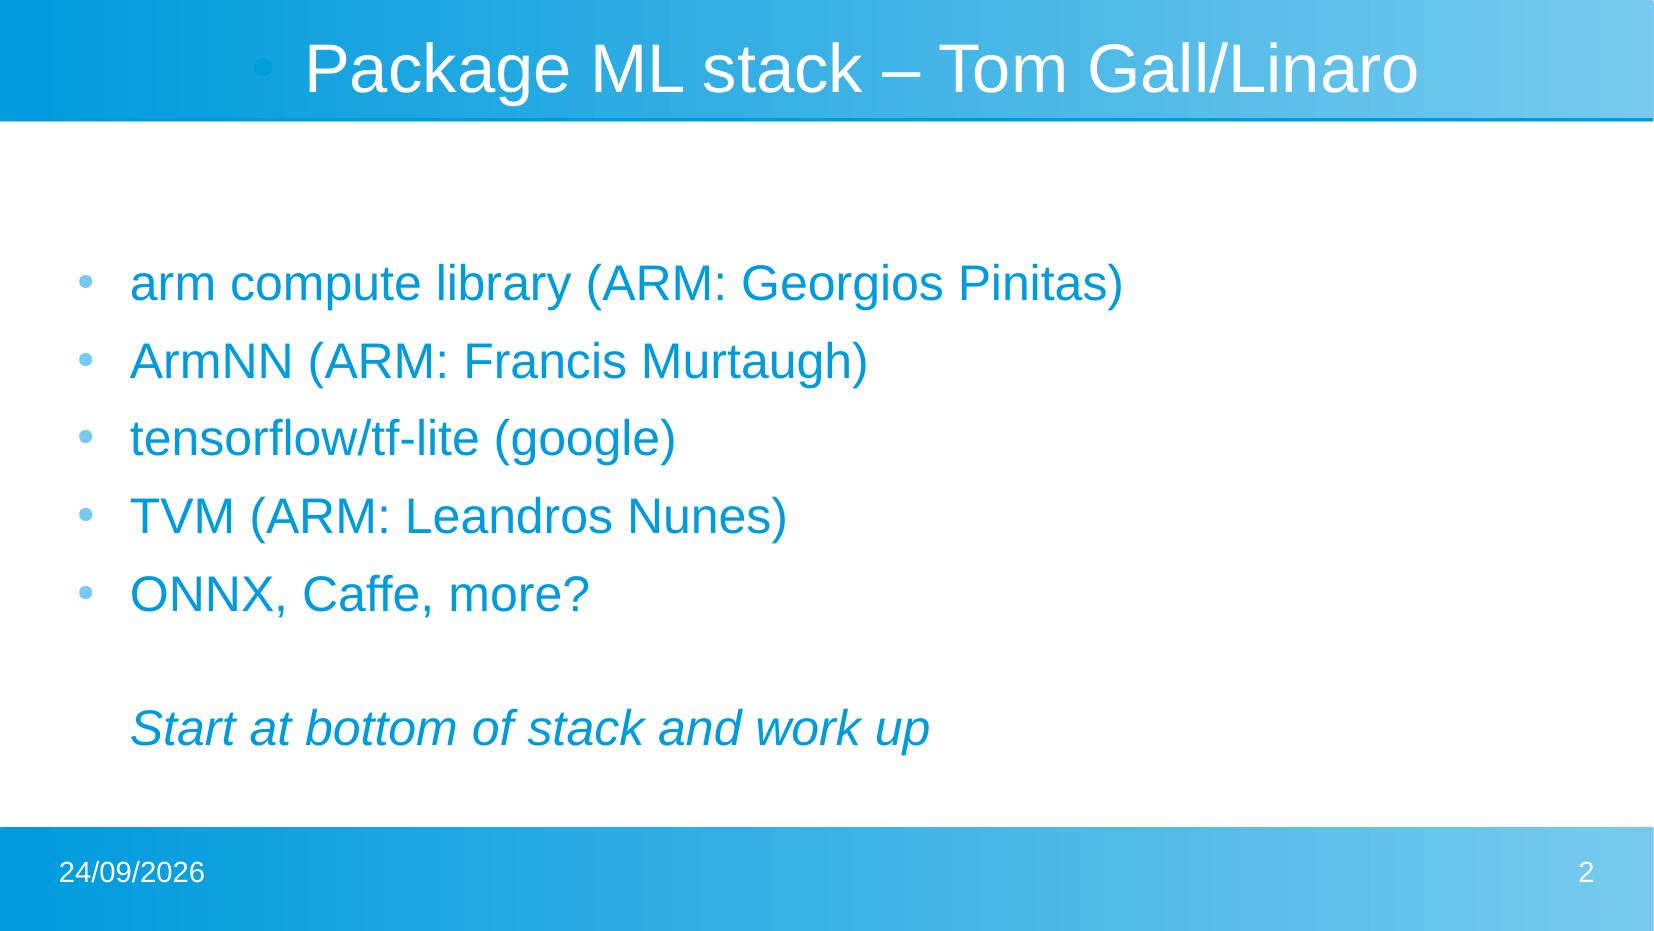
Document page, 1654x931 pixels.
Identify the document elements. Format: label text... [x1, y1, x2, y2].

title Package ML stack – Tom Gall/Linaro [59, 29, 1595, 108]
list arm compute library (ARM: Georgios Pinitas) ArmNN (ARM: Francis Murtaugh) tensorflow/tf-lite (google) TVM (ARM: Leandros Nunes) ONNX, Caffe, more? Start at bottom of stack and work up [59, 177, 1595, 768]
